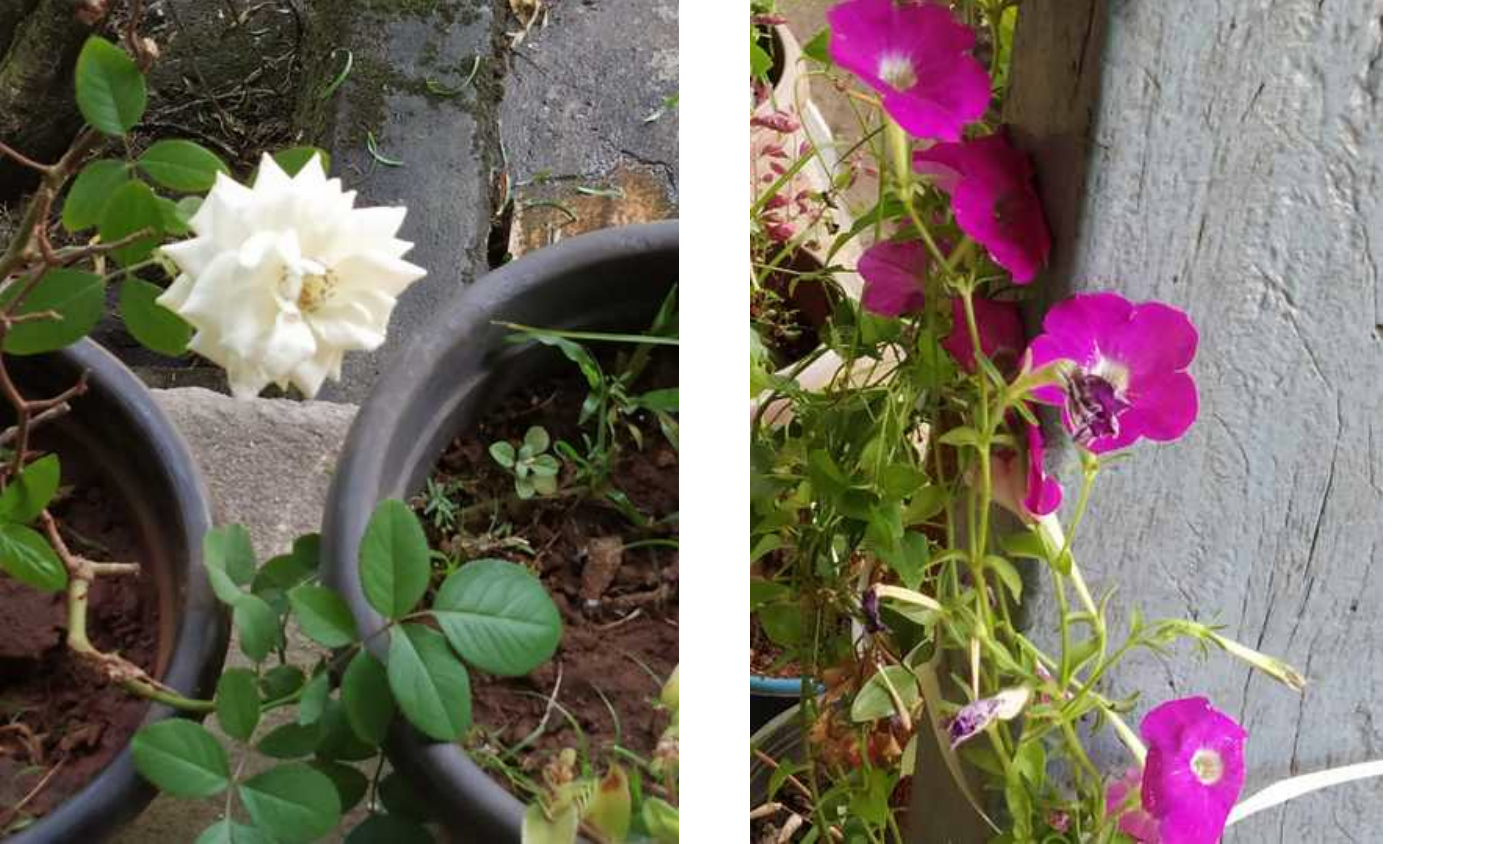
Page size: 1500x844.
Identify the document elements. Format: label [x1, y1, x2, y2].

picture [0, 0, 679, 844]
picture [750, 0, 1383, 844]
